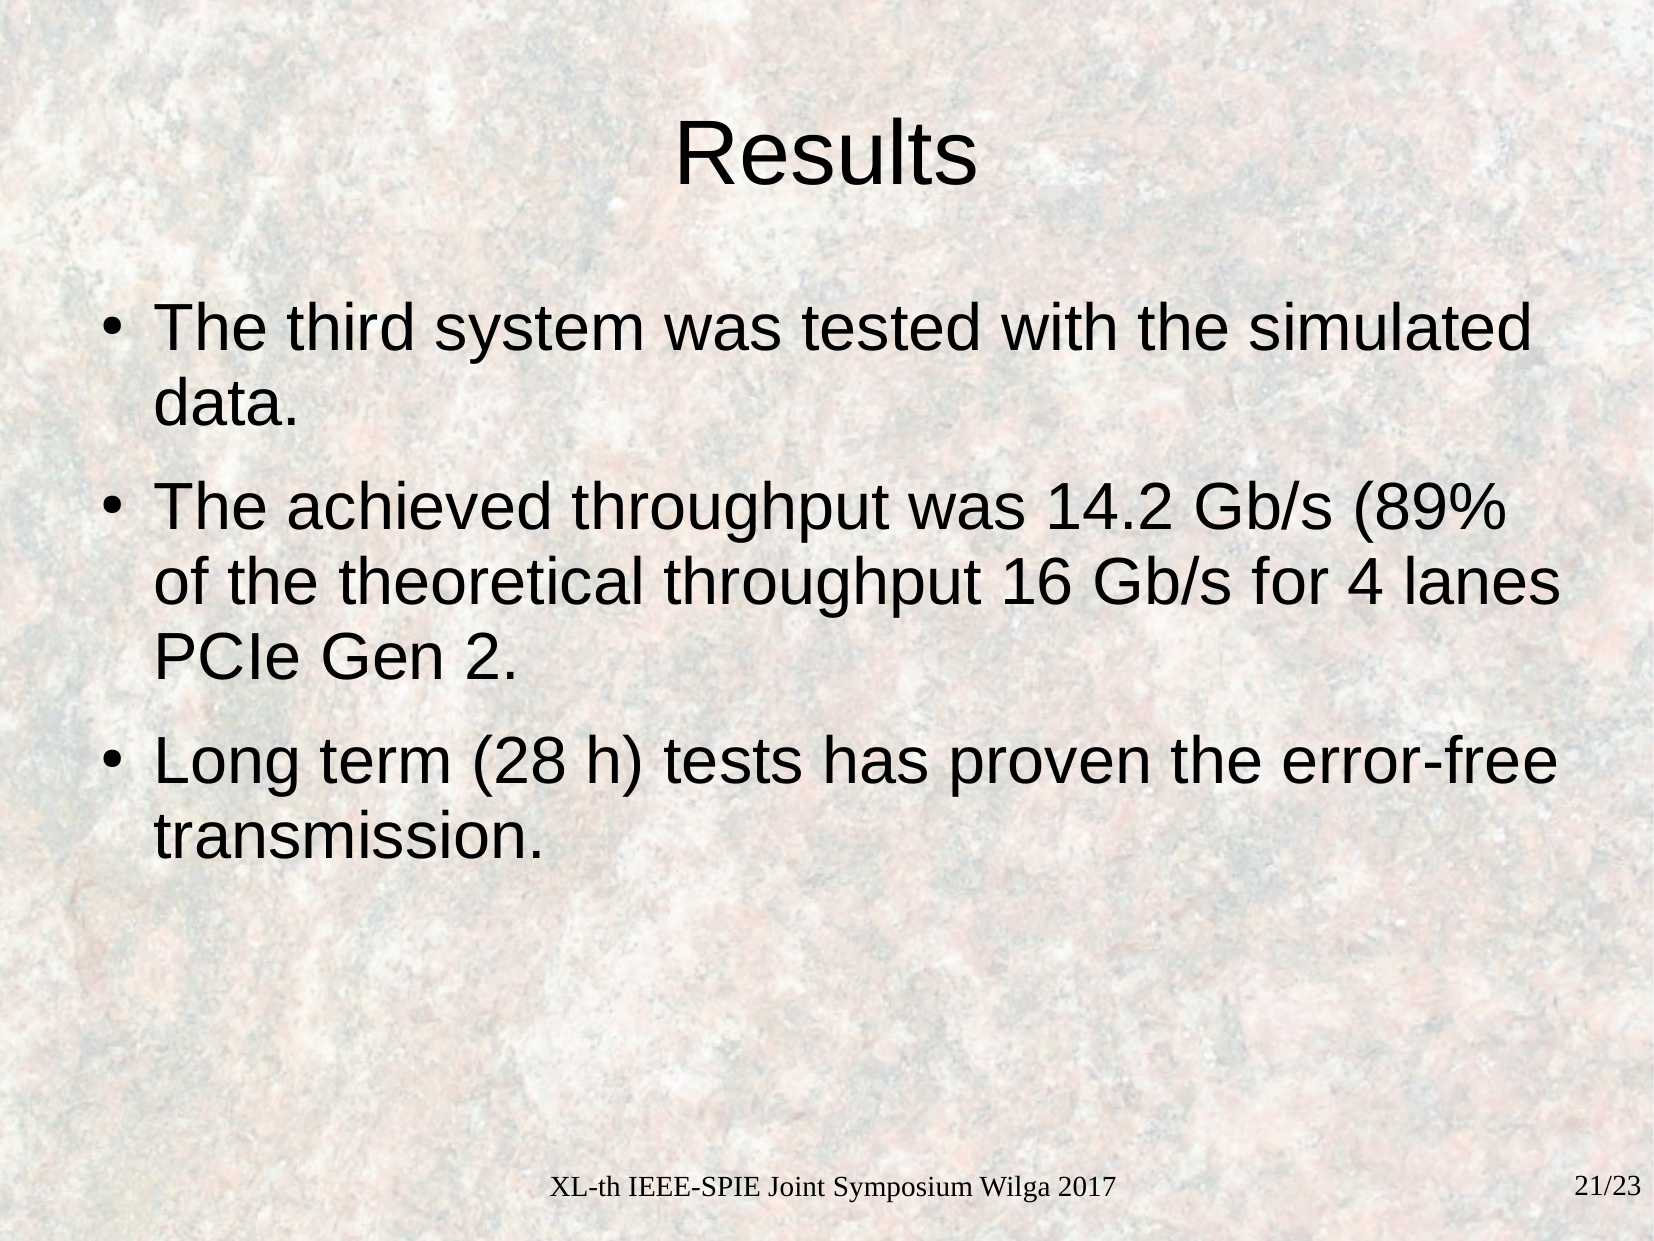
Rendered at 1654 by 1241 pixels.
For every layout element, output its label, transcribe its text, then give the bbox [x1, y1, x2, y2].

title Results [82, 49, 1571, 257]
list The third system was tested with the simulated data. The achieved throughput was 14.2 Gb/s (89% of the theoretical throughput 16 Gb/s for 4 lanes PCIe Gen 2. Long term (28 h) tests has proven the error-free transmission. [82, 290, 1571, 1010]
picture [0, 0, 1654, 1241]
